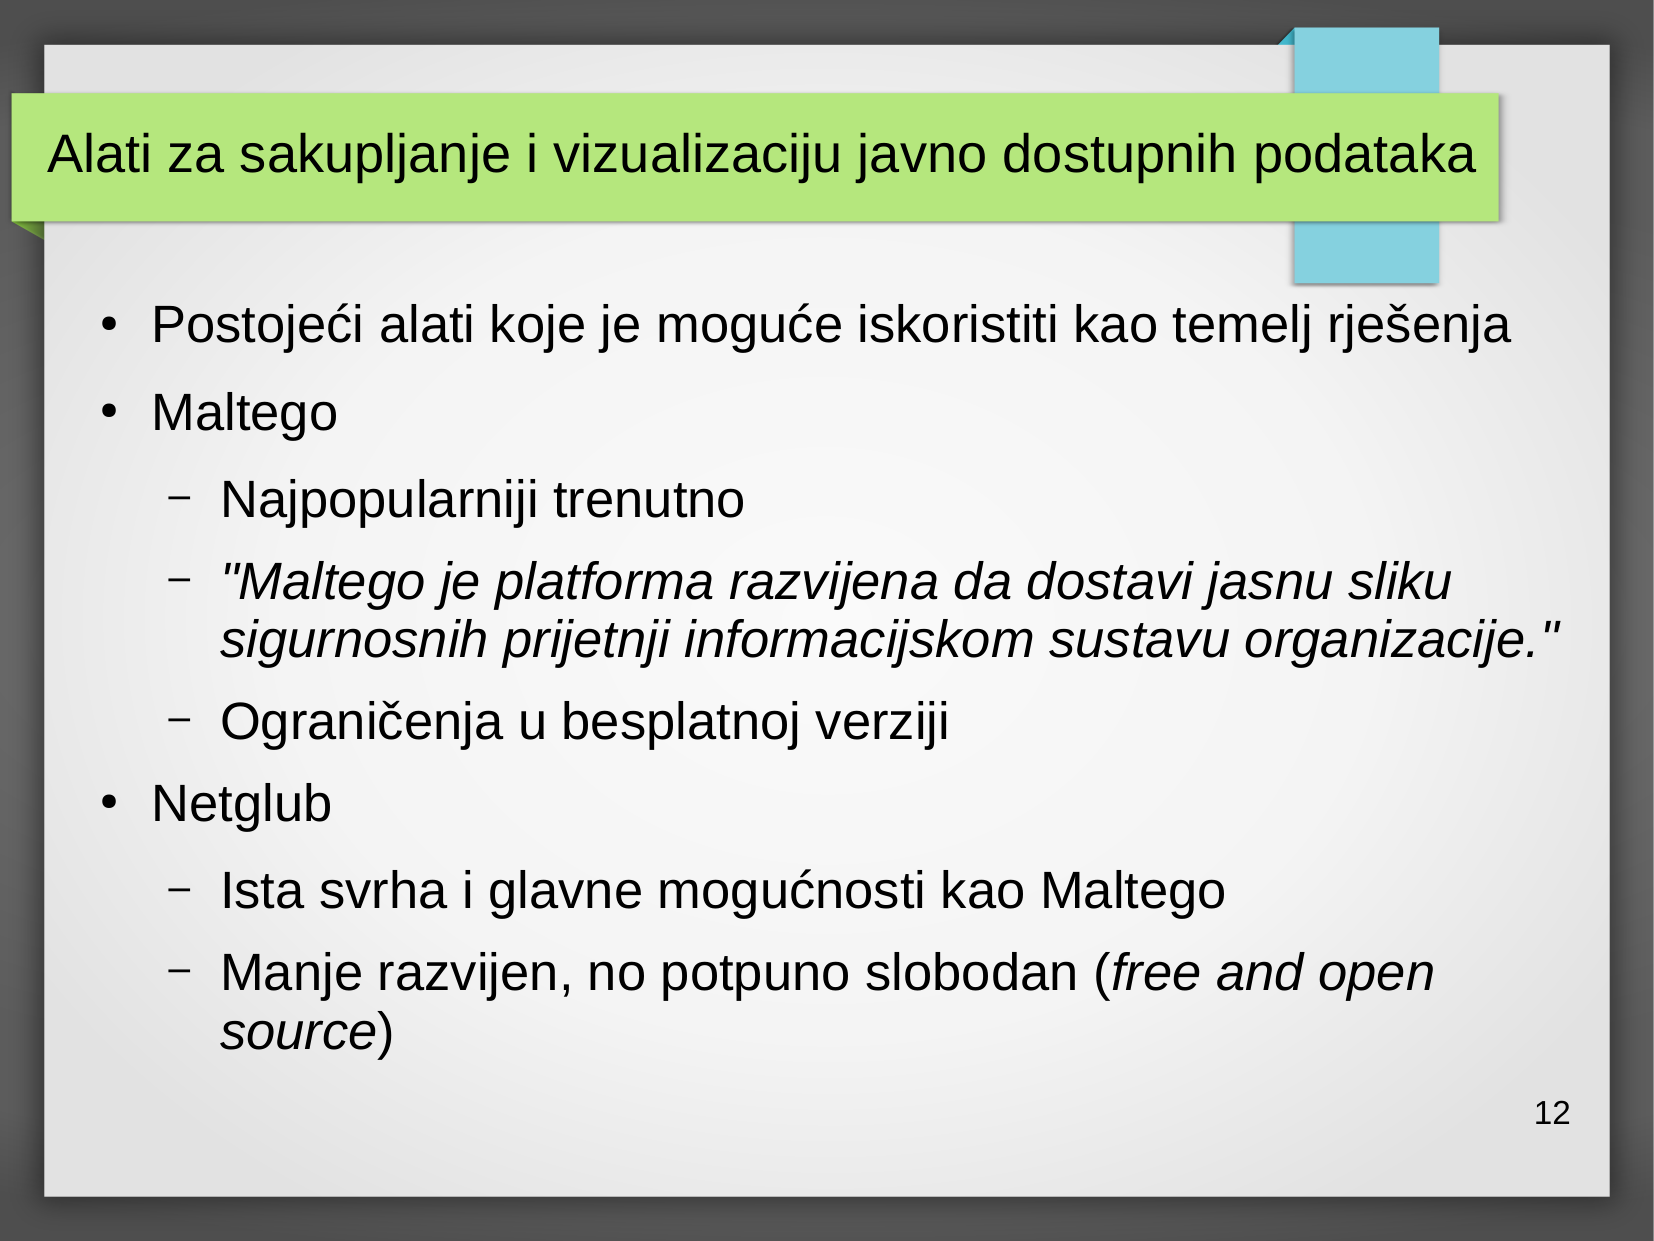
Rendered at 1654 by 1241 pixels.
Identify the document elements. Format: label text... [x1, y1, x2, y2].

list Postojeći alati koje je moguće iskoristiti kao temelj rješenja Maltego Najpopularniji trenutno "Maltego je platforma razvijena da dostavi jasnu sliku sigurnosnih prijetnji informacijskom sustavu organizacije." Ograničenja u besplatnoj verziji Netglub Ista svrha i glavne mogućnosti kao Maltego Manje razvijen, no potpuno slobodan (free and open source) [82, 295, 1571, 1087]
picture [0, 0, 1654, 1241]
title Alati za sakupljanje i vizualizaciju javno dostupnih podataka [47, 94, 1583, 213]
